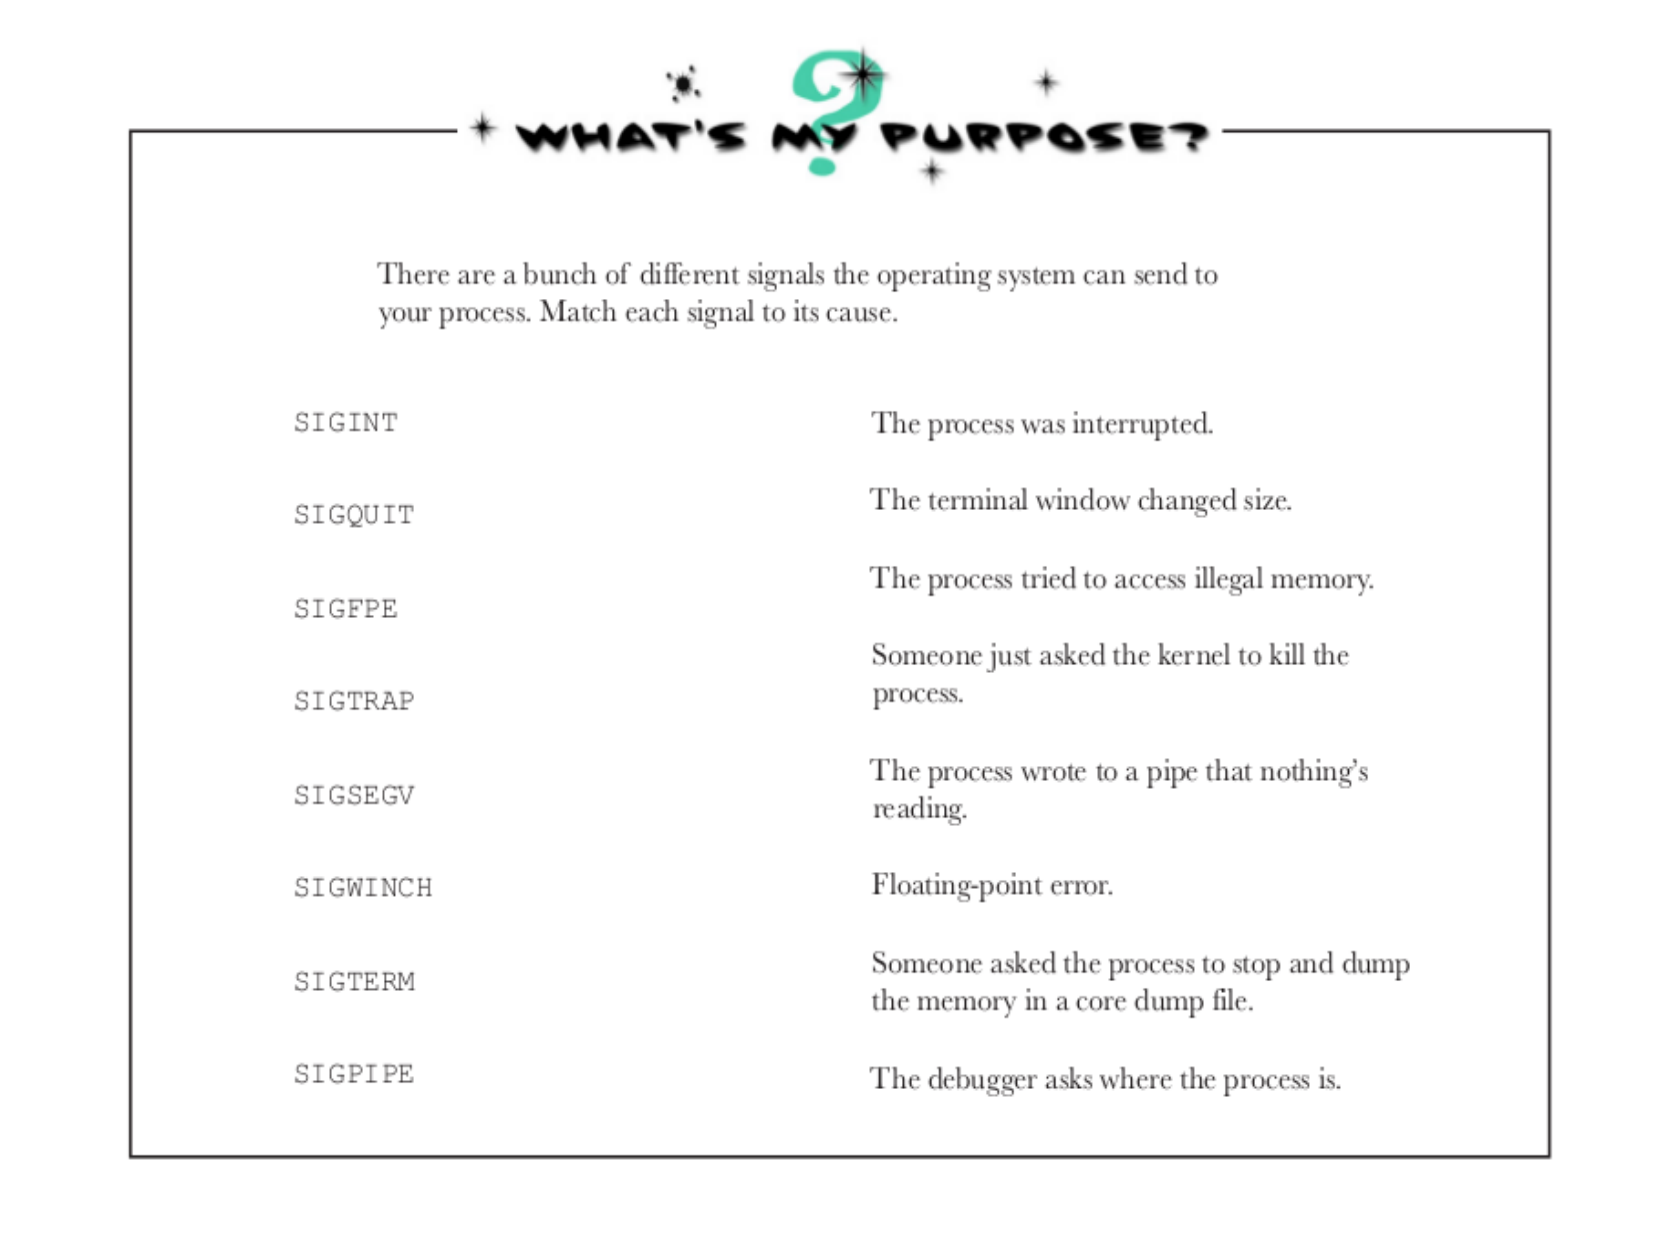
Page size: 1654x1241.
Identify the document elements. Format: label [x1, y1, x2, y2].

picture [82, 35, 1607, 1193]
